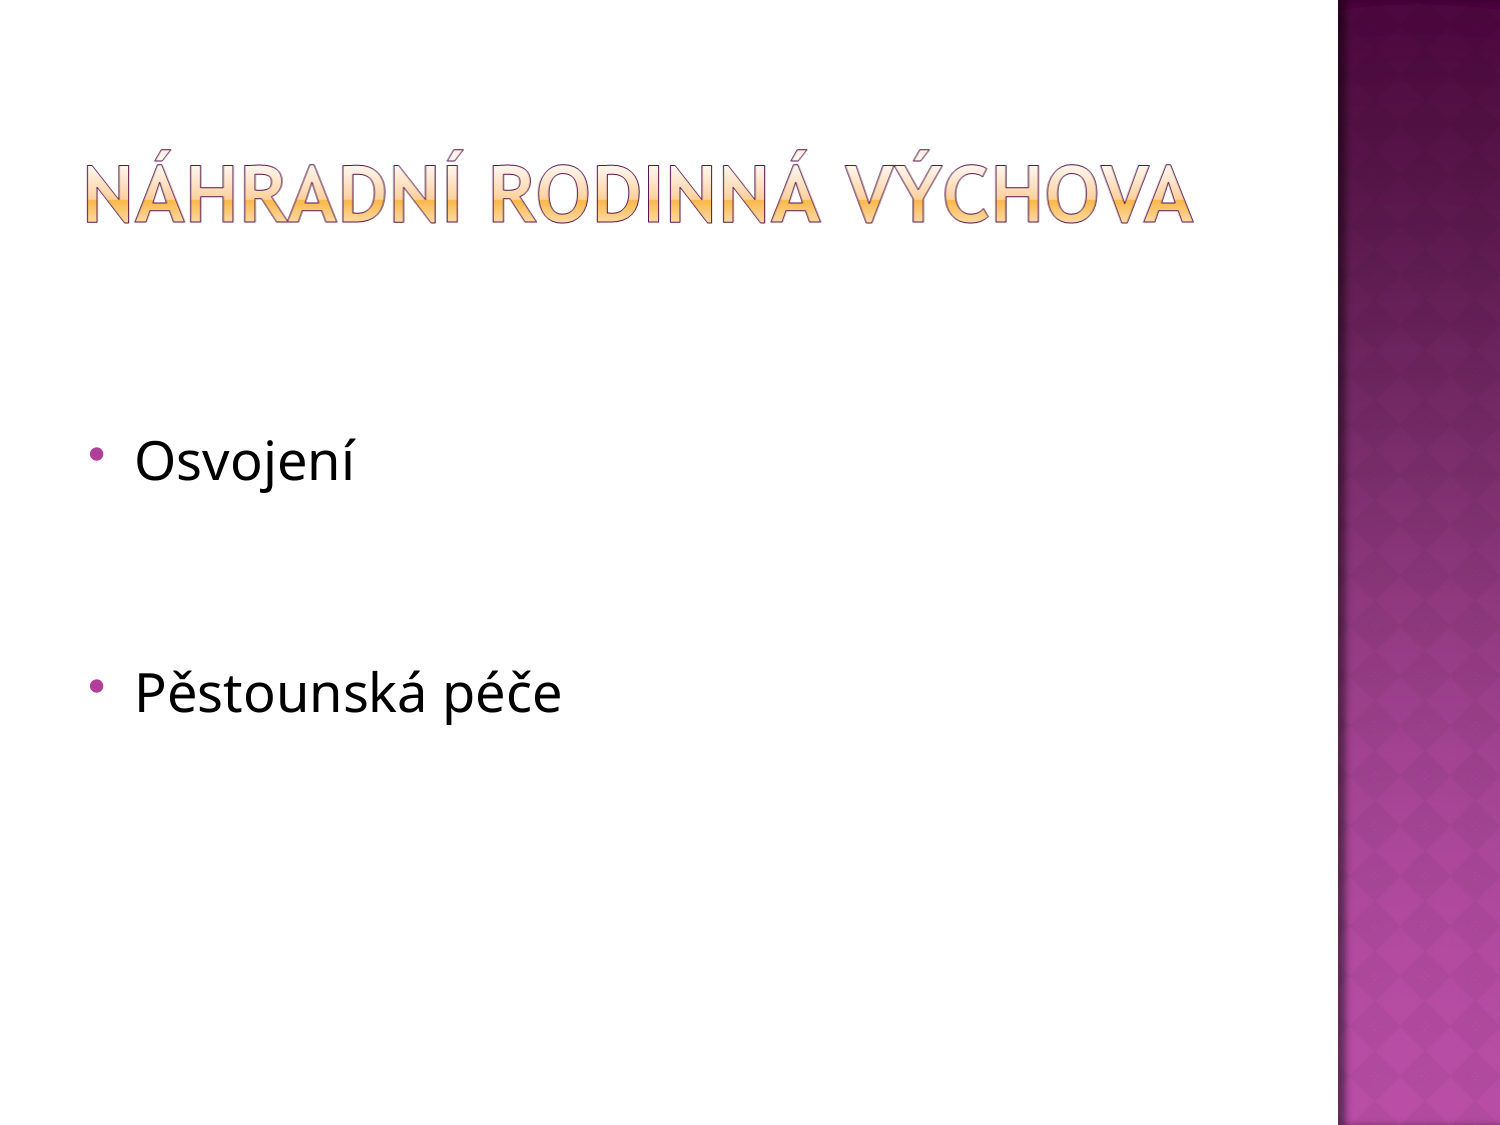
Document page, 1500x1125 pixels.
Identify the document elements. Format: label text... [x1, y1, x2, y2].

picture [1337, 0, 1500, 1125]
text_box [34, 52, 1265, 241]
list Osvojení Pěstounská péče [75, 263, 1263, 1060]
